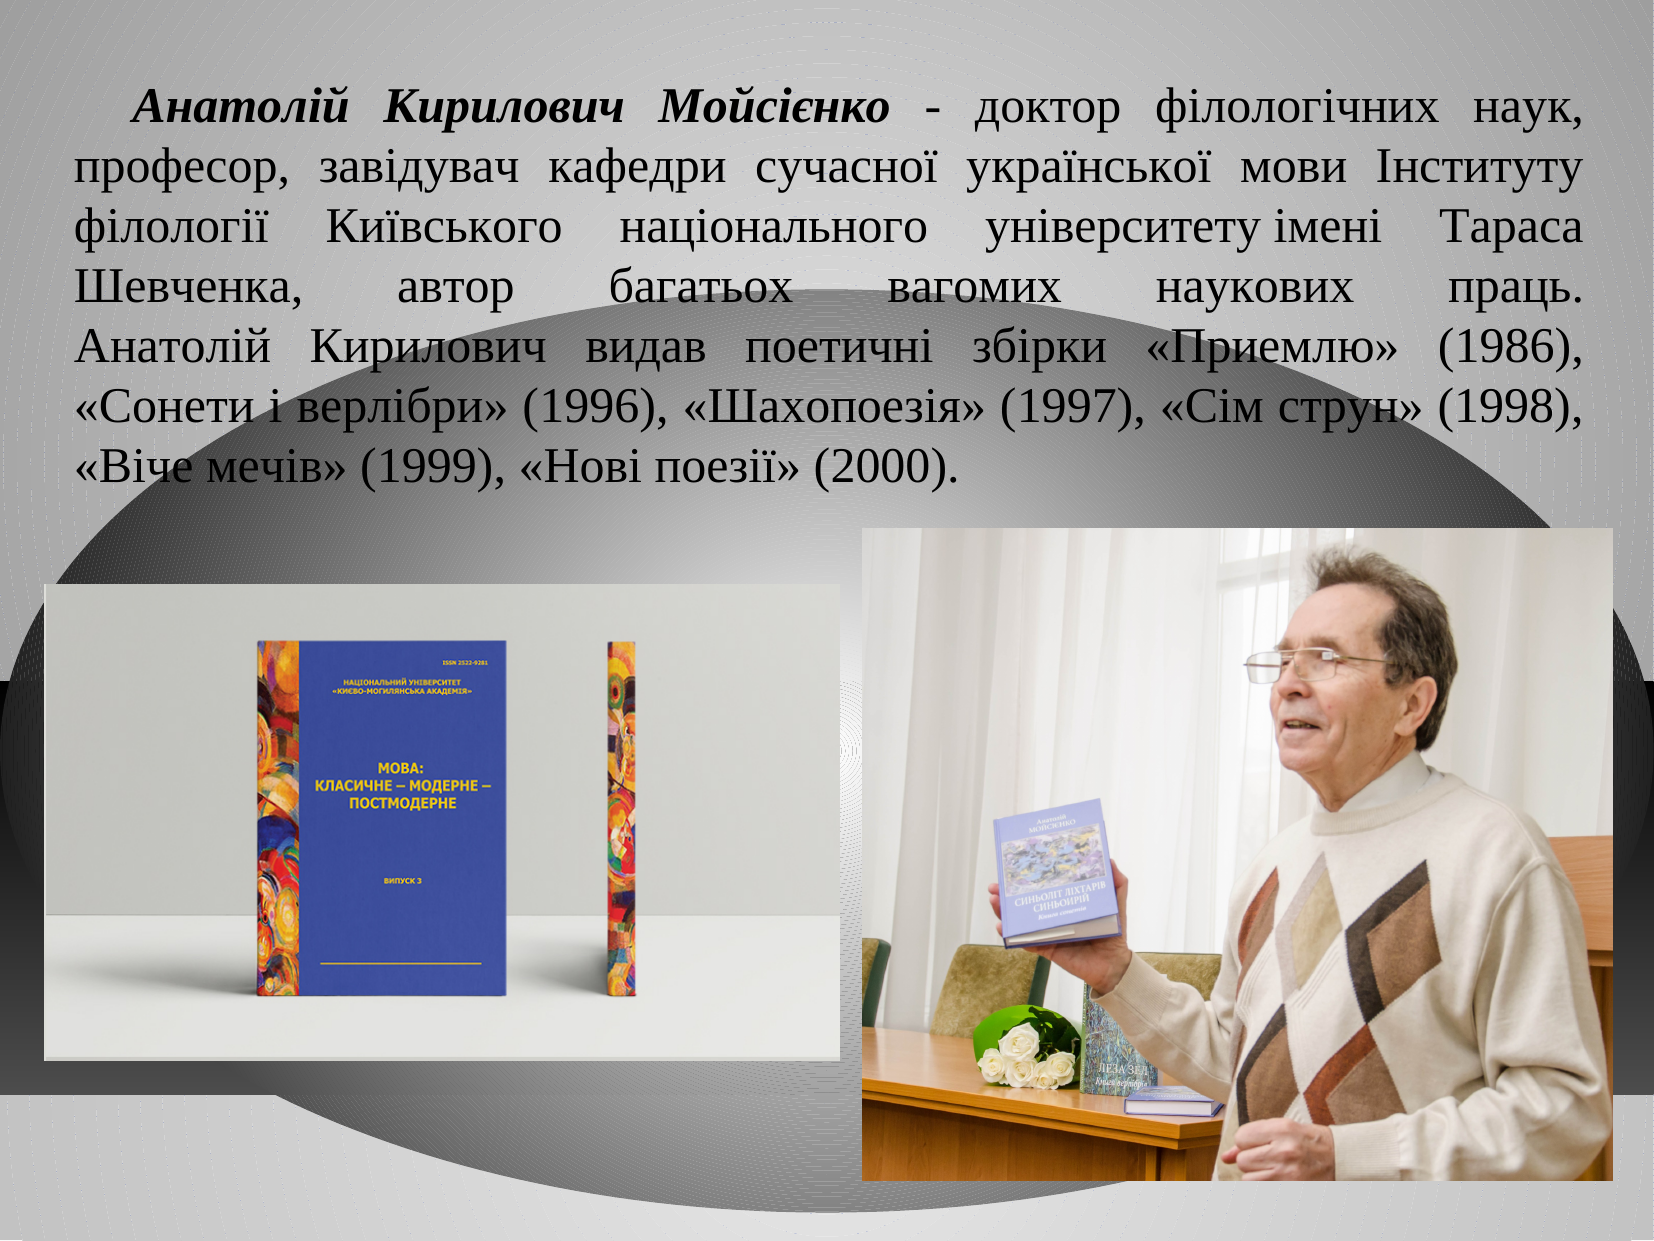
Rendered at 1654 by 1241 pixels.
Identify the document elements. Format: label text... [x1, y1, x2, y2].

text_box Анатолій Кирилович Мойсієнко - доктор філологічних наук, професор, завідувач кафедри сучасної української мови Інституту філології Київського національного університету імені Тараса Шевченка, автор багатьох вагомих наукових праць. Анатолій Кирилович видав поетичні збірки «Приемлю» (1986), «Сонети і верлібри» (1996), «Шахопоезія» (1997), «Сім струн» (1998), «Віче мечів» (1999), «Нові поезії» (2000). [58, 64, 1613, 509]
picture [44, 584, 840, 1061]
picture [862, 528, 1613, 1182]
